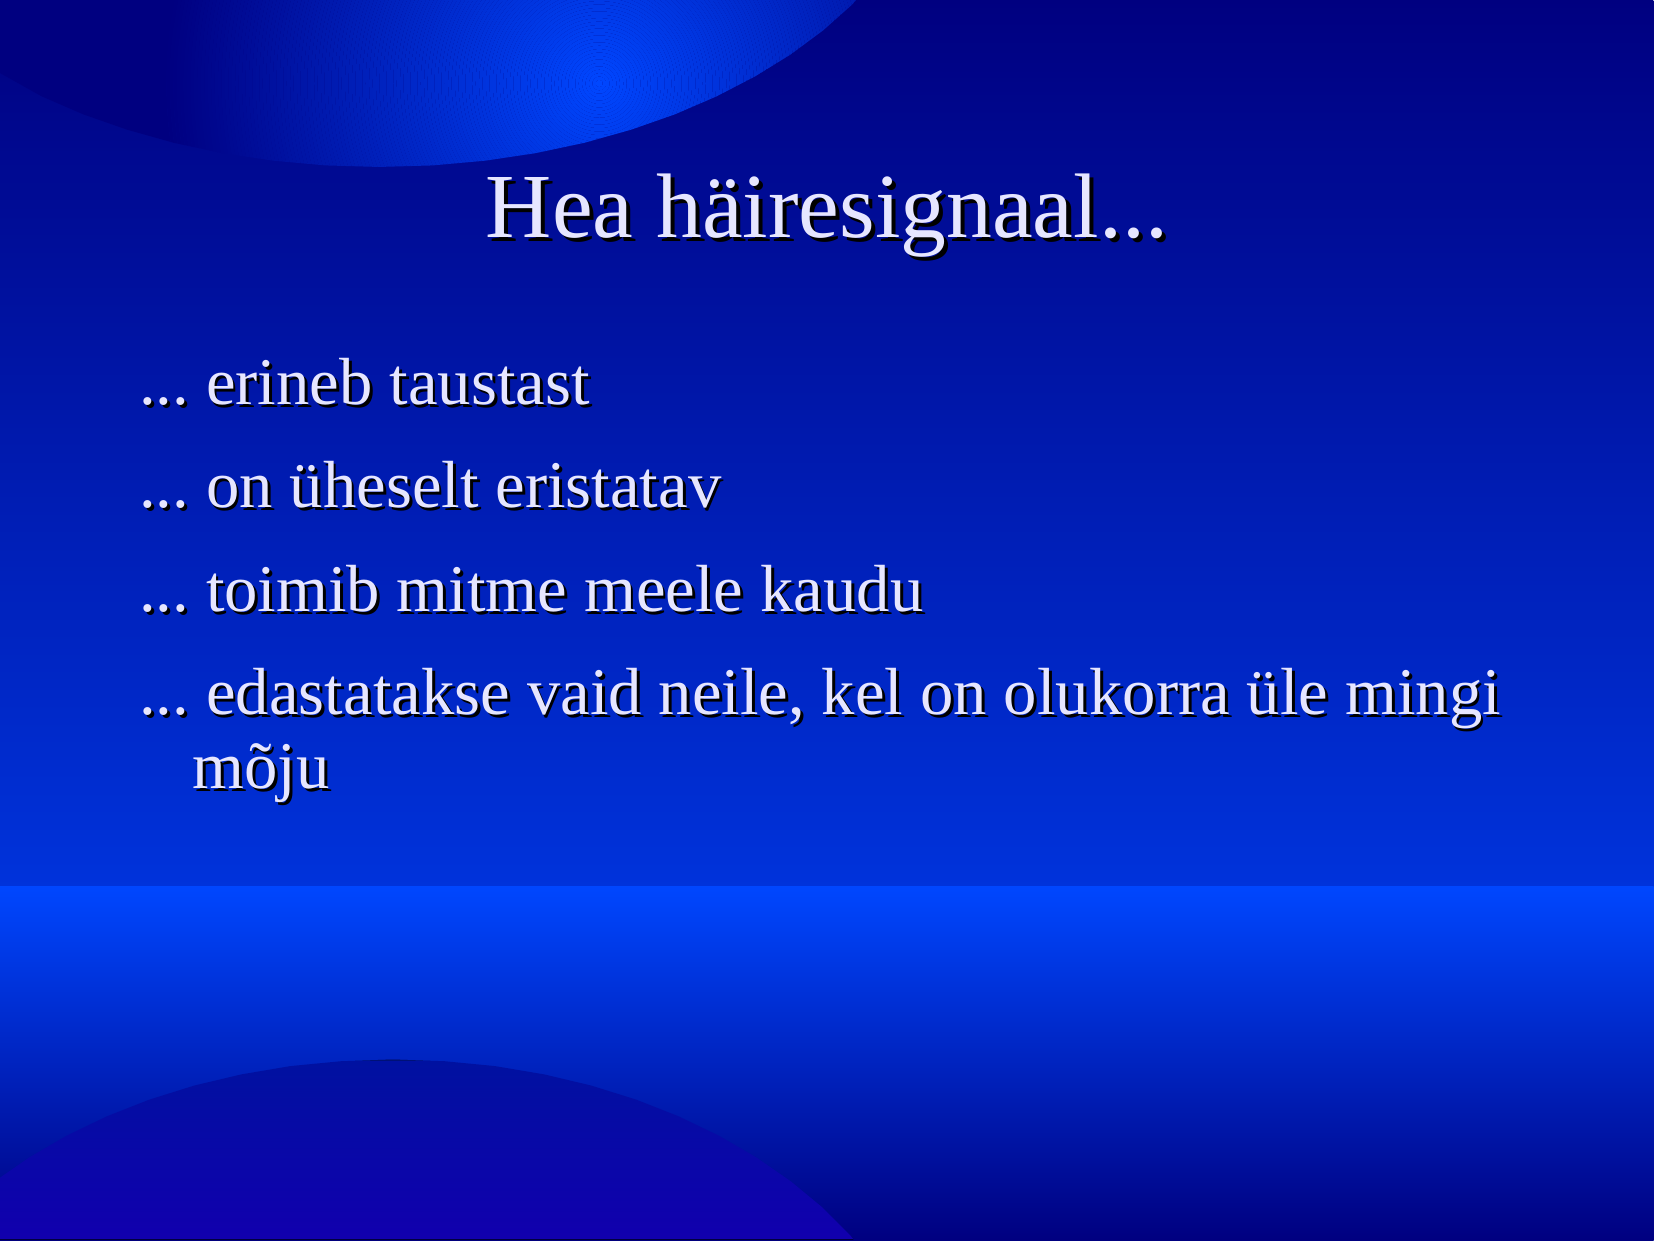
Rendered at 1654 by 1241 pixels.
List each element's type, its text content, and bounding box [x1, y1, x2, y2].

title Hea häiresignaal... [121, 102, 1534, 311]
list ... erineb taustast ... on üheselt eristatav ... toimib mitme meele kaudu ... edastatakse vaid neile, kel on olukorra üle mingi mõju [121, 344, 1534, 1127]
